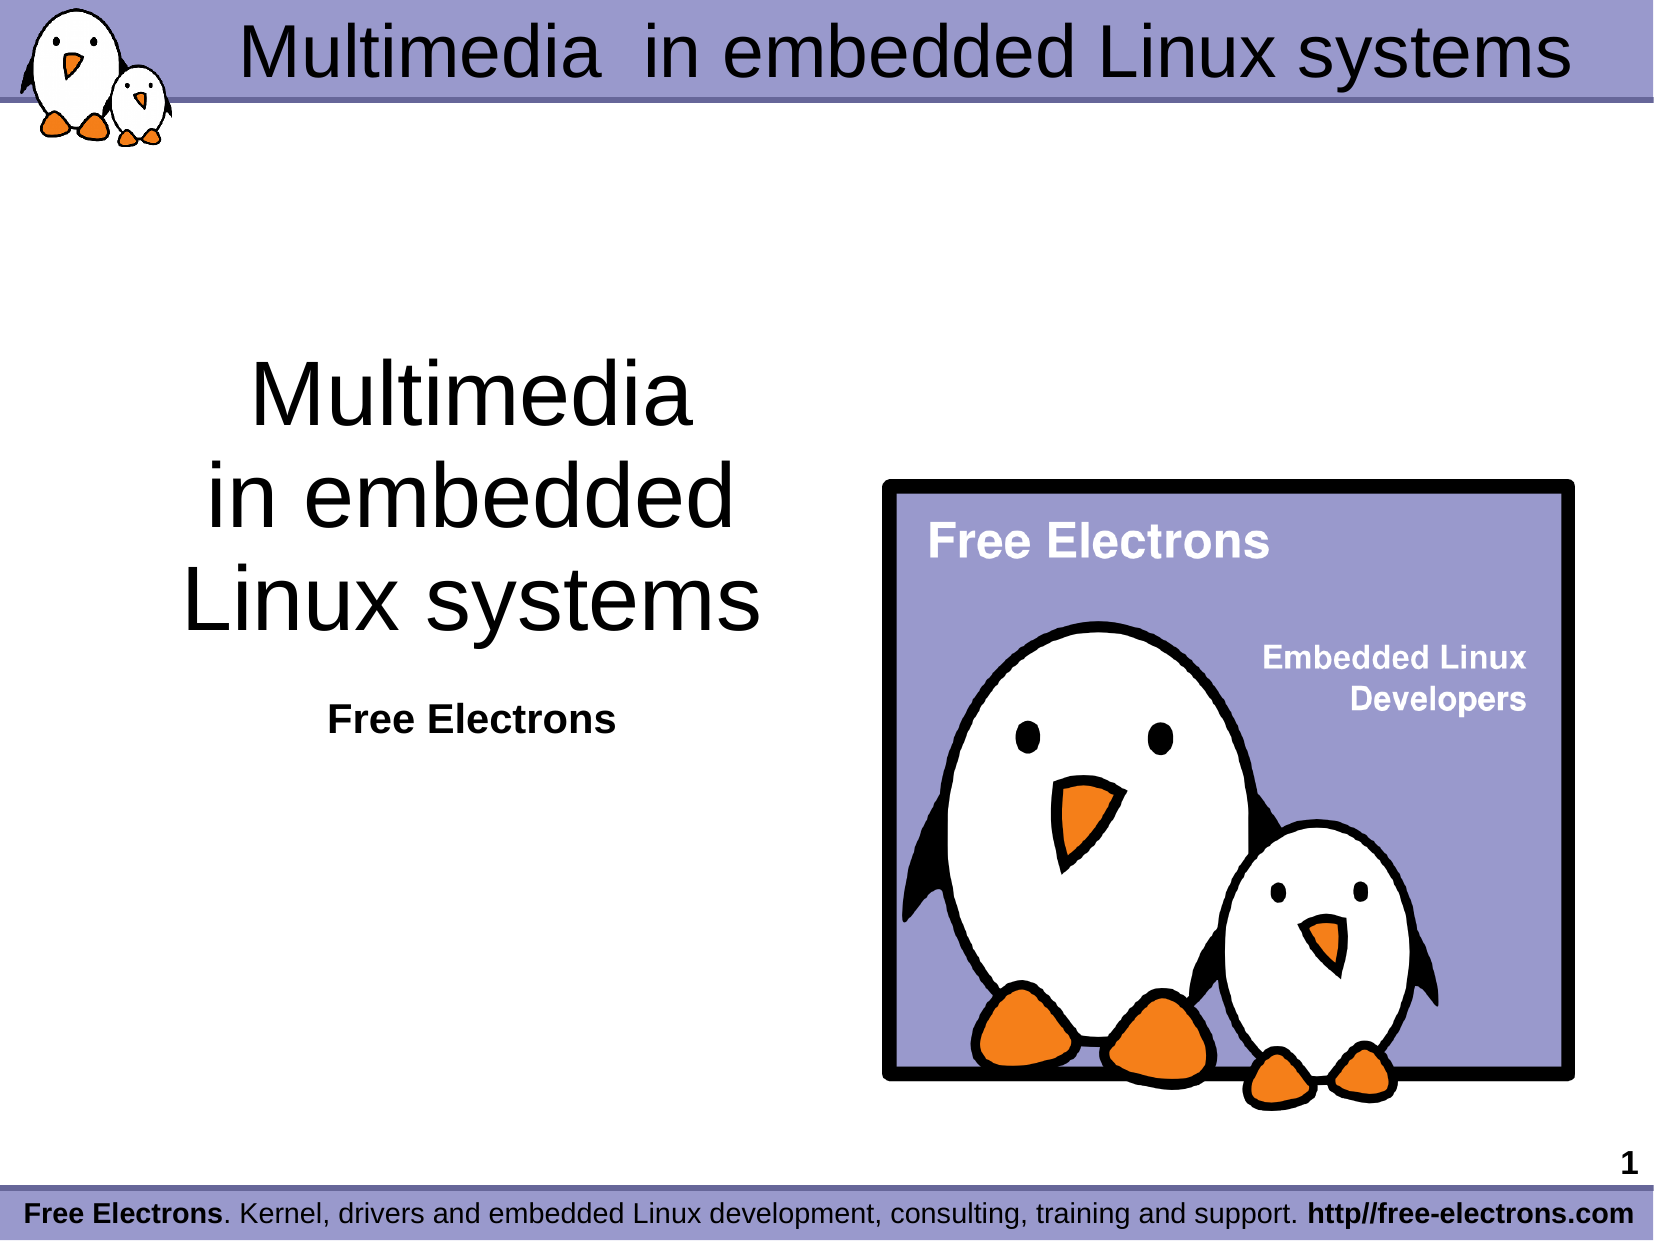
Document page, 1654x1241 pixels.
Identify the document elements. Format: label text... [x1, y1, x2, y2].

picture [20, 8, 172, 147]
picture [882, 479, 1575, 1111]
title Multimedia in embedded Linux systems [161, 4, 1651, 98]
subtitle Multimedia in embedded Linux systems Free Electrons [87, 184, 840, 901]
